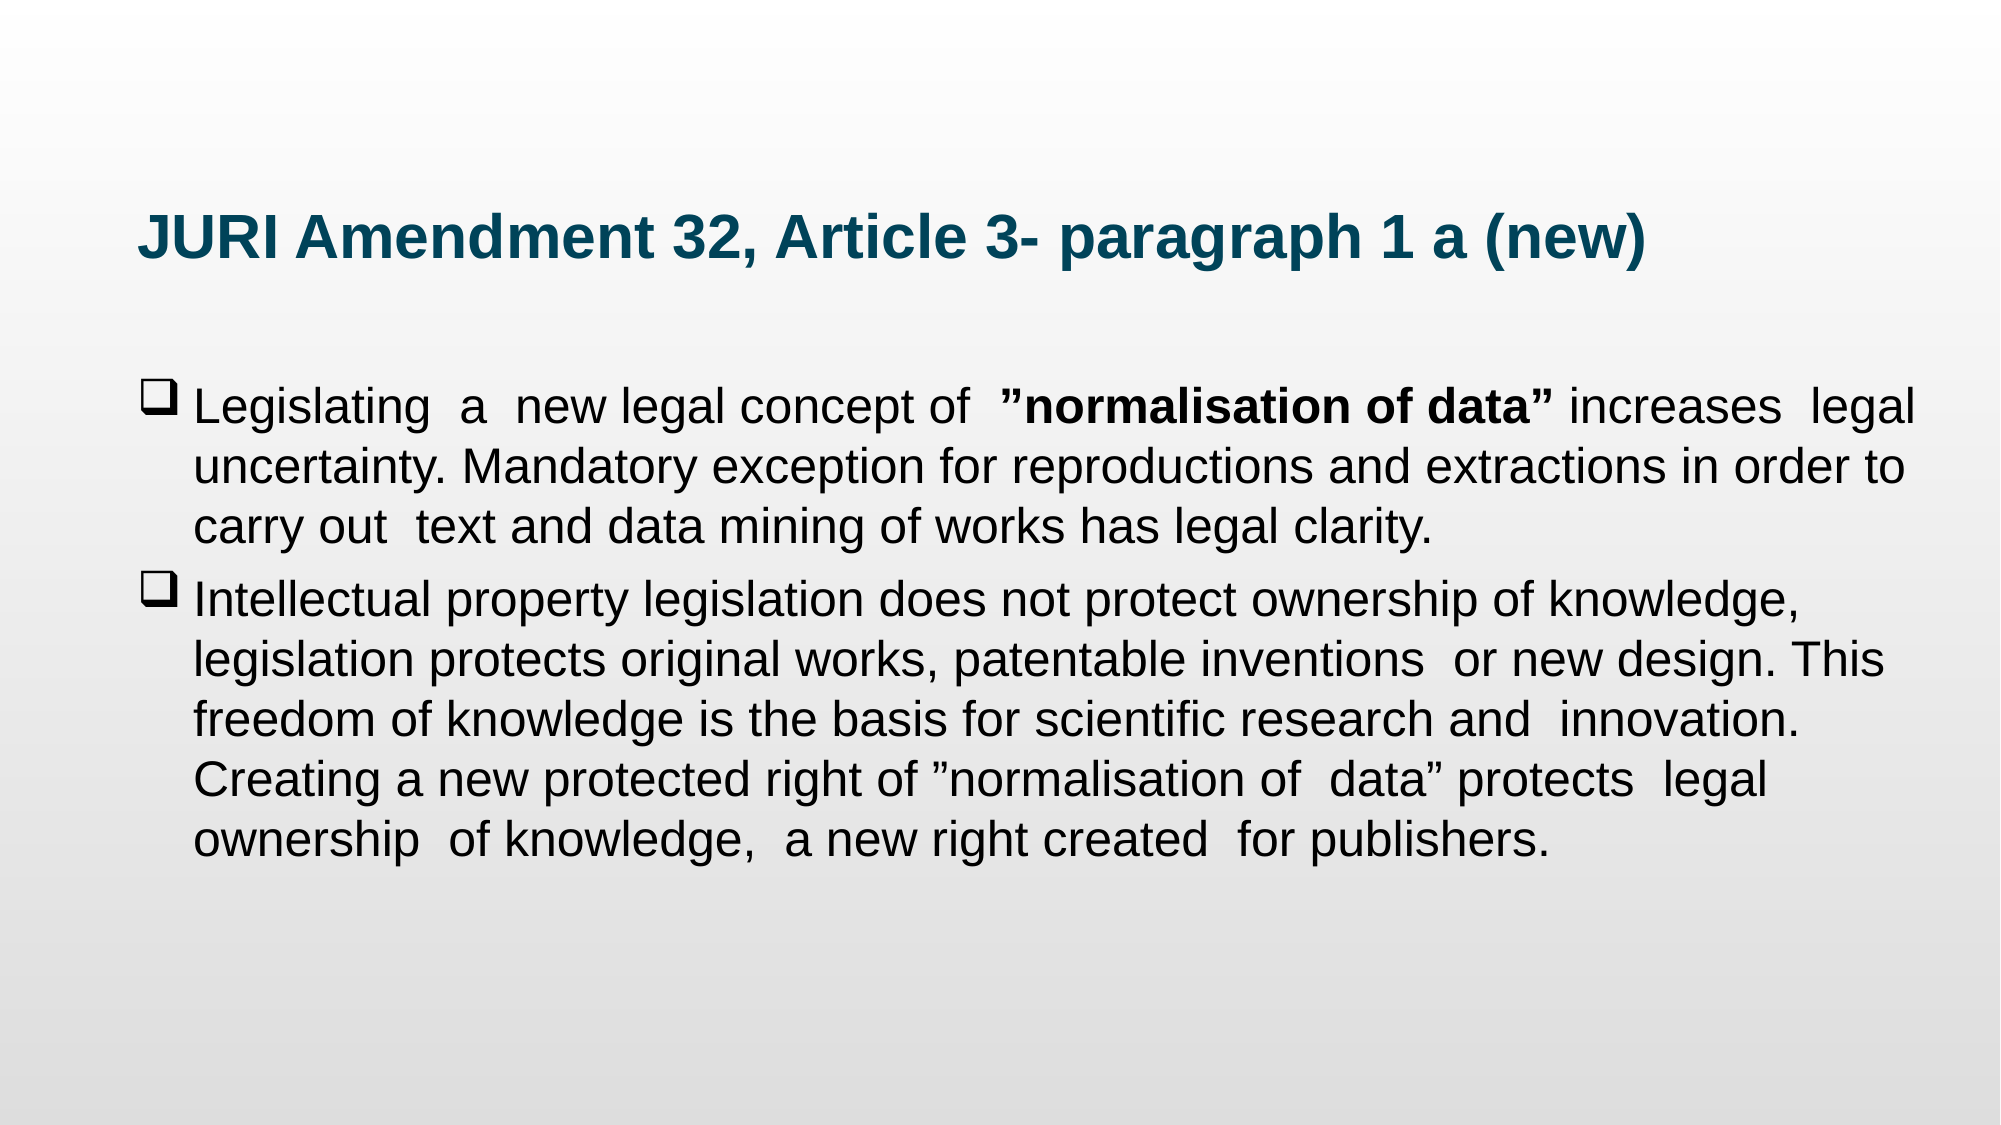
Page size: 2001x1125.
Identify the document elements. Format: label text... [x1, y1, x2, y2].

text_box JURI Amendment 32, Article 3- paragraph 1 a (new) [122, 188, 1949, 319]
text_box Legislating a new legal concept of ”normalisation of data” increases legal uncertainty. Mandatory exception for reproductions and extractions in order to carry out text and data mining of works has legal clarity. Intellectual property legislation does not protect ownership of knowledge, legislation protects original works, patentable inventions or new design. This freedom of knowledge is the basis for scientific research and innovation. Creating a new protected right of ”normalisation of data” protects legal ownership of knowledge, a new right created for publishers. [122, 365, 1949, 910]
